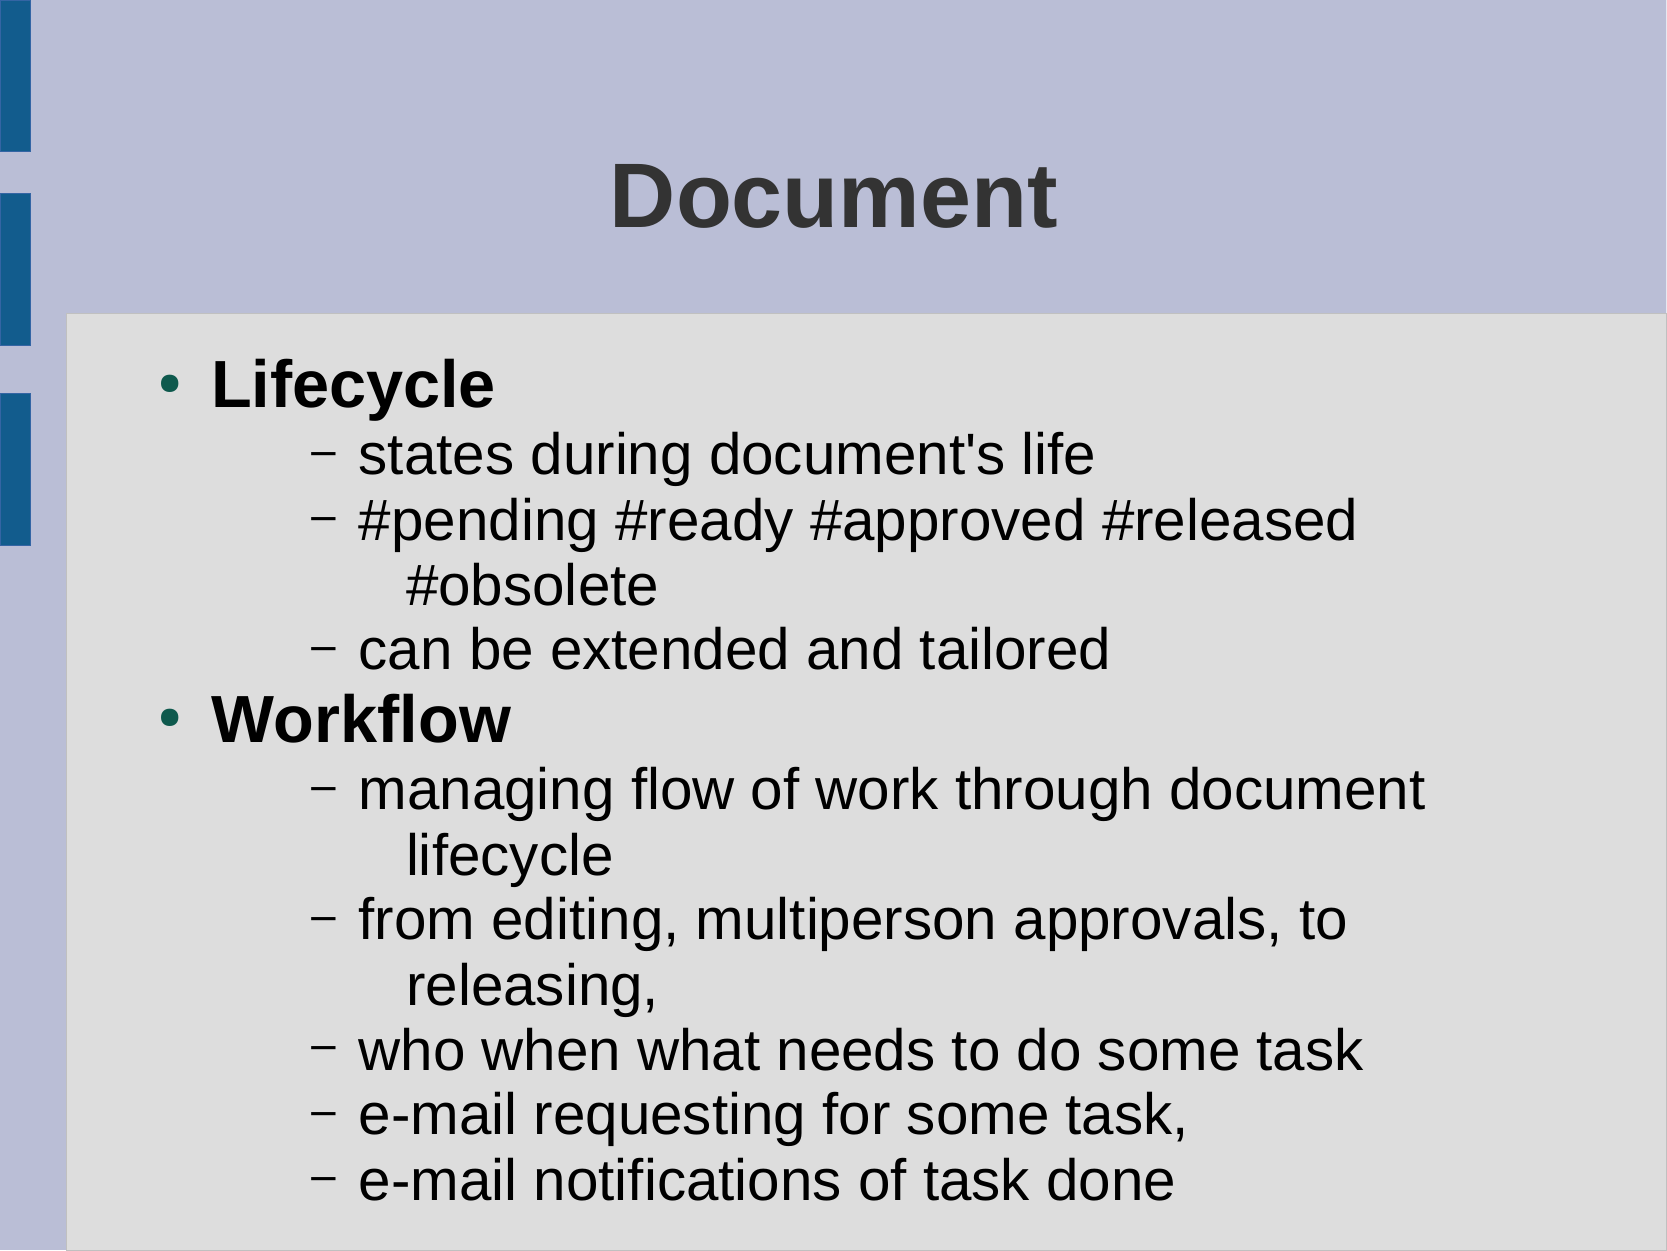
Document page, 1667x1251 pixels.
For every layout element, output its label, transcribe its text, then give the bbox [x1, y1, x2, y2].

title Document [122, 91, 1546, 301]
list Lifecycle states during document's life #pending #ready #approved #released #obsolete can be extended and tailored Workflow managing flow of work through document lifecycle from editing, multiperson approvals, to releasing, who when what needs to do some task e-mail requesting for some task, e-mail notifications of task done [122, 347, 1546, 1136]
